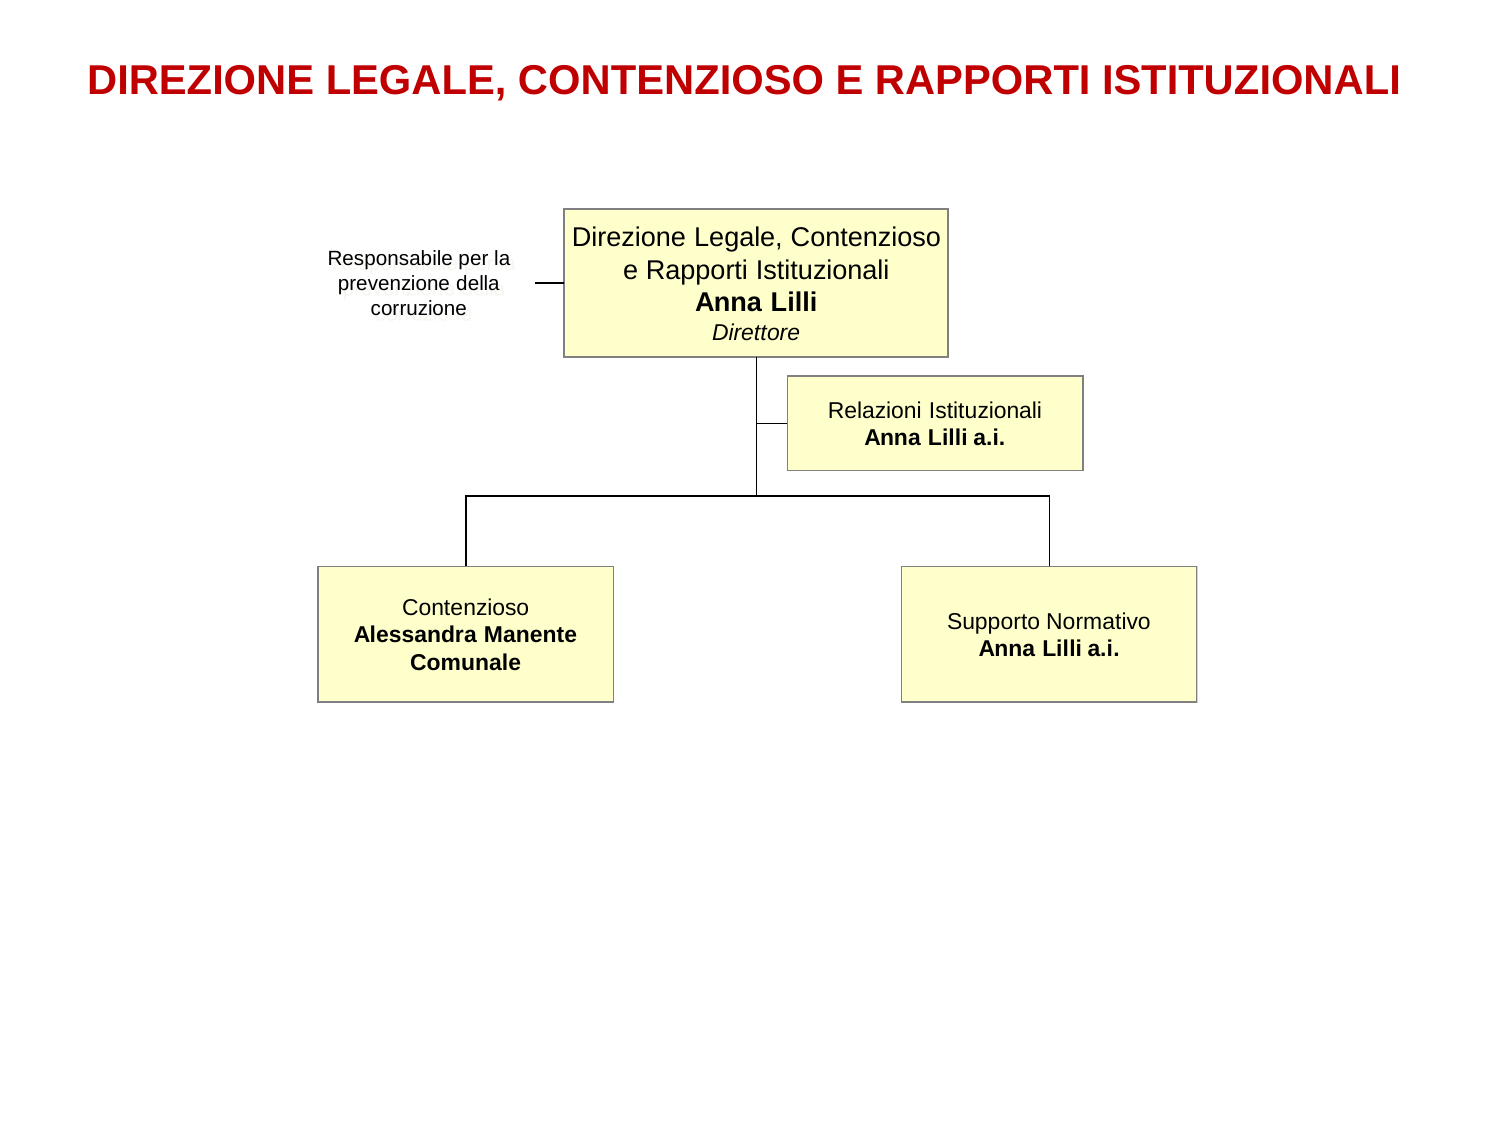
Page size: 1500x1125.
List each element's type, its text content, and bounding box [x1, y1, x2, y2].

picture [302, 208, 1198, 703]
title DIREZIONE LEGALE, CONTENZIOSO E RAPPORTI ISTITUZIONALI [72, 45, 1462, 128]
